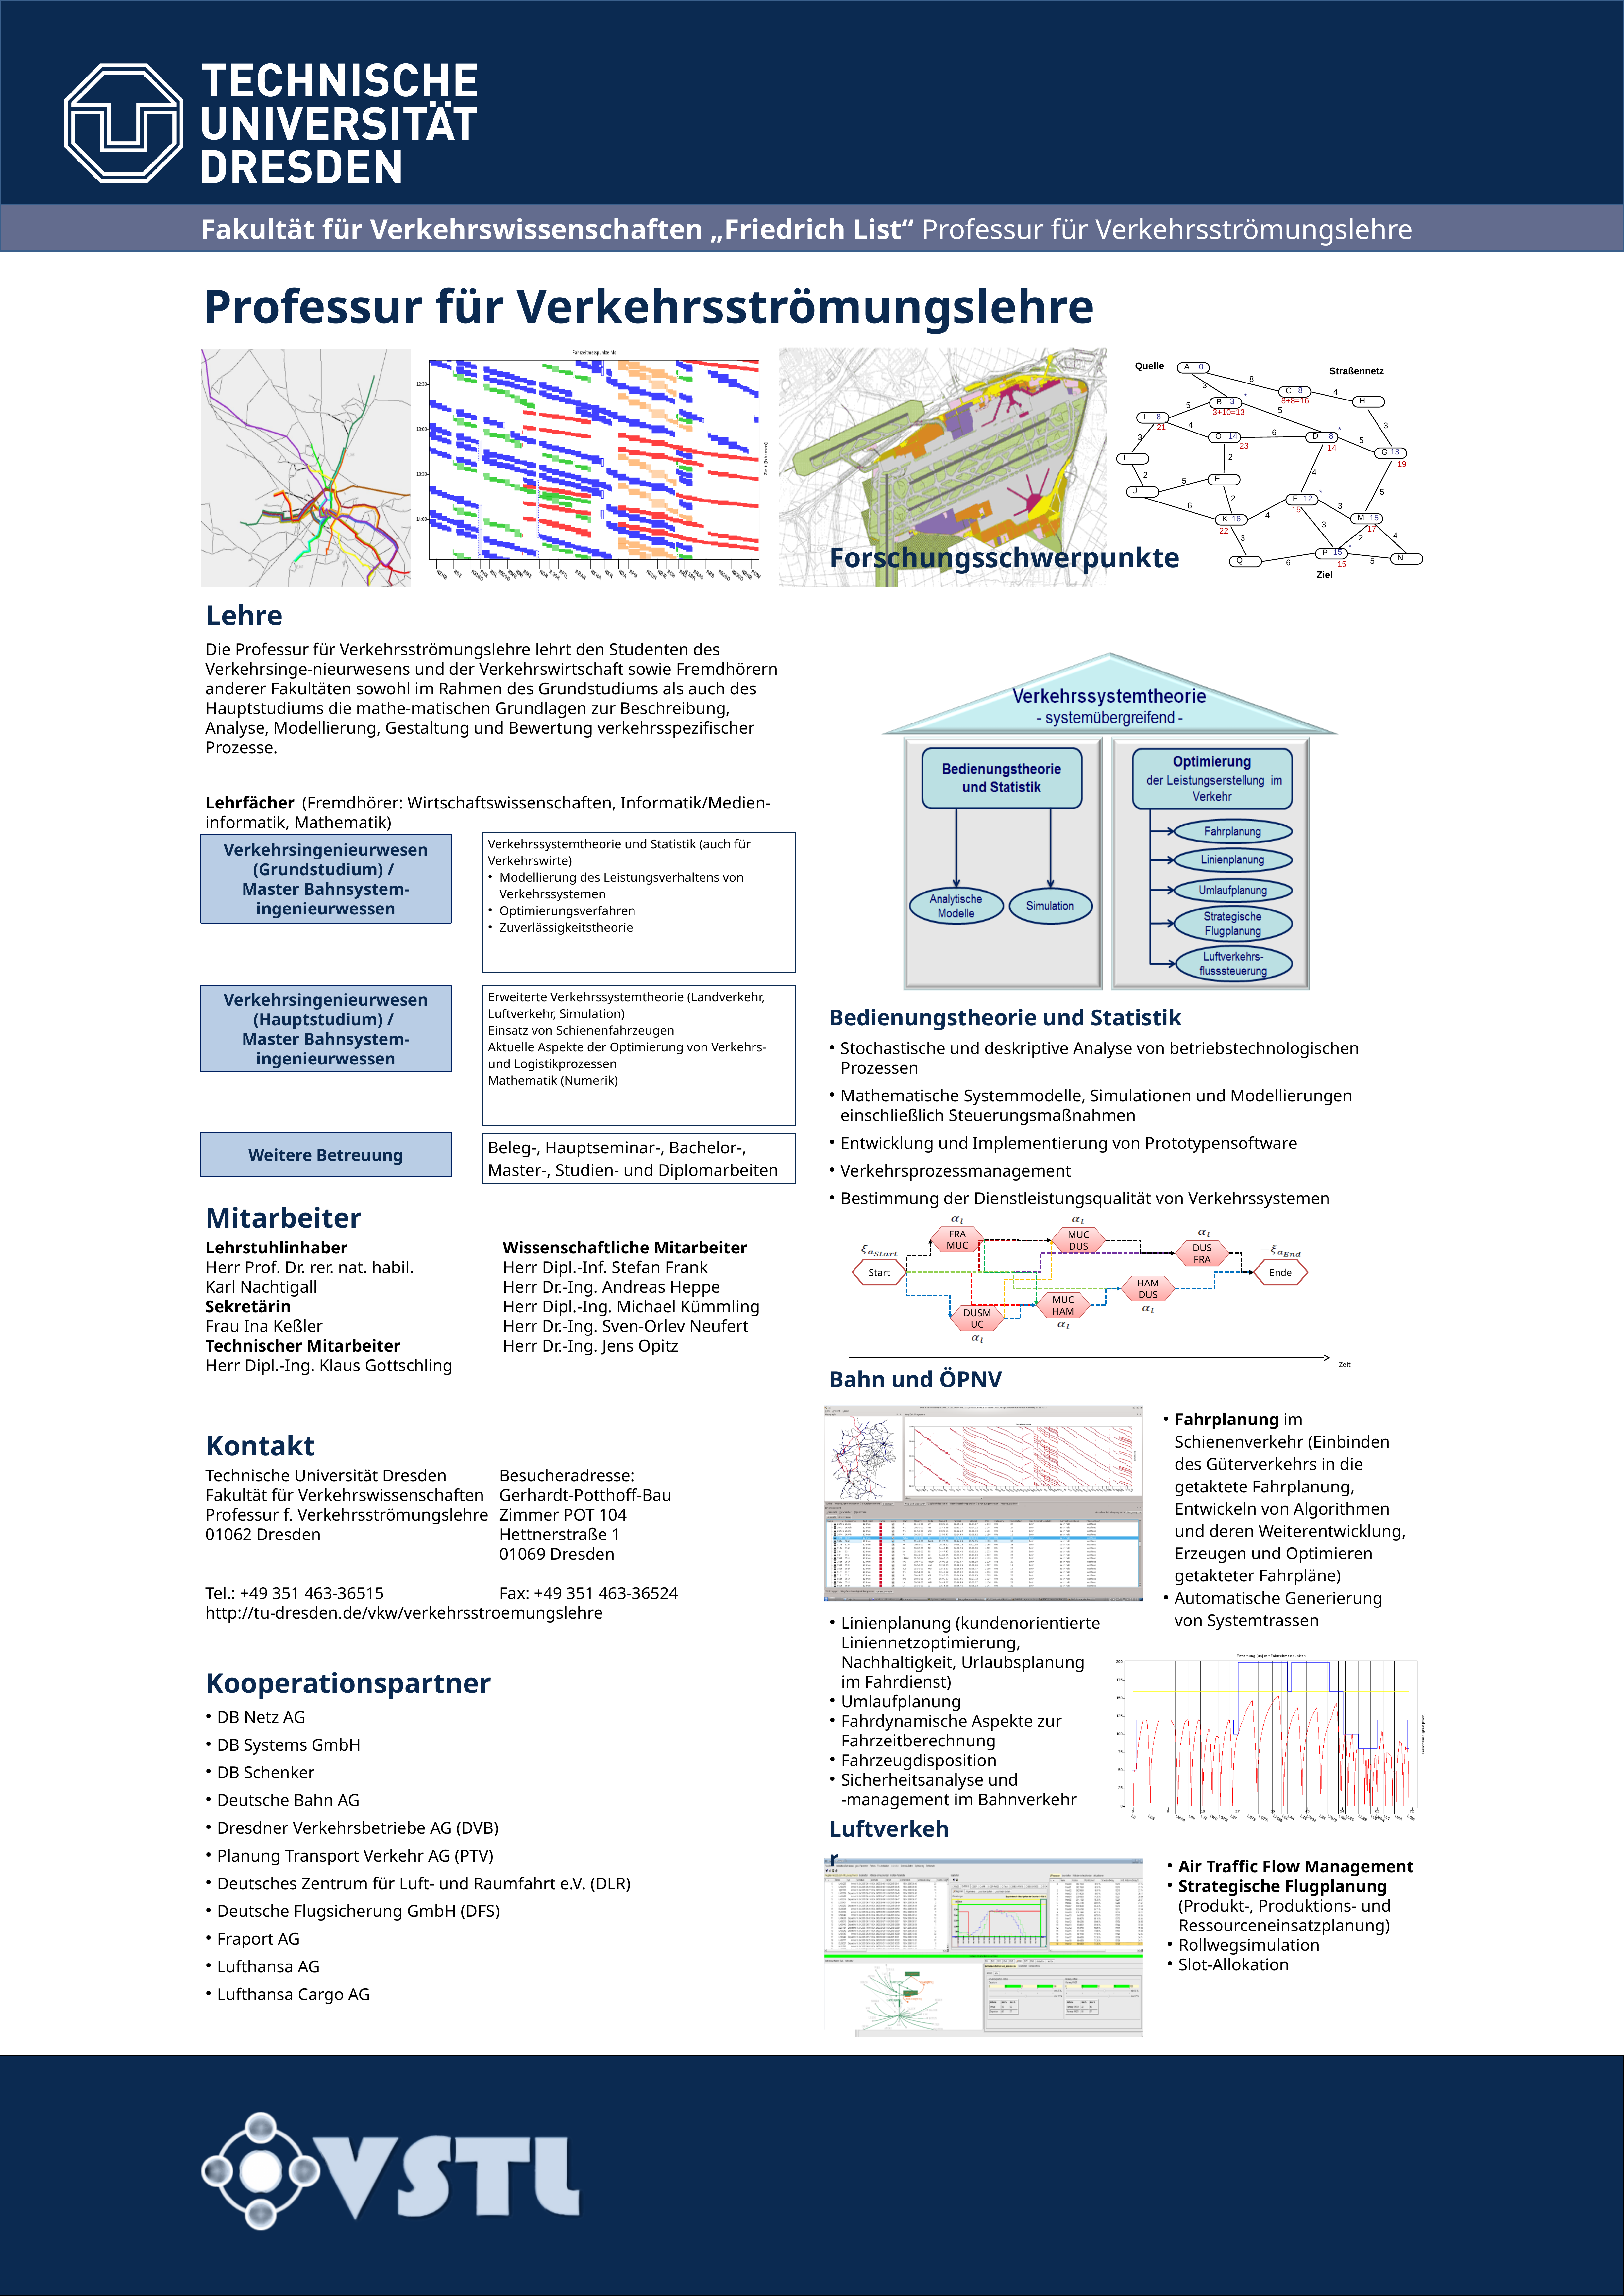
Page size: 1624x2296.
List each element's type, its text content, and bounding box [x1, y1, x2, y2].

text_box 8 [1157, 417, 1159, 419]
text_box 3 [1236, 530, 1250, 536]
picture [201, 2089, 587, 2255]
text_box 14 [1223, 428, 1243, 443]
text_box 13 [1385, 444, 1405, 459]
text_box 4 [1388, 527, 1403, 536]
text_box 8 [1293, 383, 1308, 398]
text_box 8 [1151, 409, 1166, 424]
text_box [0, 2055, 1624, 2296]
text_box L [1139, 409, 1153, 424]
text_box 4 [1260, 507, 1275, 522]
text_box 2 [1354, 530, 1362, 536]
text_box 4 [1307, 465, 1322, 480]
text_box F [1288, 491, 1298, 502]
text_box 4 [1183, 417, 1198, 432]
text_box Mitarbeiter Lehrstuhlinhaber Wissenschaftliche Mitarbeiter Herr Prof. Dr. rer. nat. habil. Herr Dipl.-Inf. Stefan Frank Karl Nachtigall Herr Dr.-Ing. Andreas Heppe Sekretärin Herr Dipl.-Ing. Michael Kümmling Frau Ina Keßler Herr Dr.-Ing. Sven-Orlev Neufert Technischer Mitarbeiter Herr Dr.-Ing. Jens Opitz Herr Dipl.-Ing. Klaus Gottschling [201, 1198, 799, 1377]
text_box 3 [1379, 418, 1393, 433]
text_box Verkehrsingenieurwesen (Hauptstudium) / Master Bahnsystem-ingenieurwessen [201, 985, 451, 1072]
text_box B [1211, 394, 1225, 404]
text_box 6 [1182, 498, 1197, 513]
text_box Quelle [1130, 357, 1169, 374]
picture [1072, 1213, 1085, 1227]
text_box 19 [1393, 456, 1412, 471]
text_box B [1218, 402, 1221, 404]
text_box 8 [1324, 428, 1339, 440]
text_box M [1352, 510, 1364, 524]
text_box Fakultät für Verkehrswissenschaften „Friedrich List“ Professur für Verkehrsströmungslehre [201, 209, 1467, 247]
picture [412, 337, 775, 587]
picture [1057, 1318, 1071, 1332]
picture [971, 1331, 985, 1346]
text_box FRA MUC [930, 1227, 985, 1252]
text_box 15 [1364, 510, 1384, 525]
text_box 16 [1227, 511, 1246, 526]
text_box 23 [1235, 438, 1254, 453]
text_box Forschungsschwerpunkte [824, 536, 1423, 578]
text_box 4 [1328, 384, 1343, 399]
text_box O [1210, 428, 1223, 443]
text_box C [1280, 383, 1293, 393]
text_box DUSMUC [950, 1305, 1004, 1331]
text_box 8+8=16 [1276, 393, 1314, 408]
text_box H [1354, 393, 1370, 408]
text_box Ziel [1311, 578, 1338, 583]
picture [824, 1858, 1143, 2037]
text_box * [1314, 485, 1328, 500]
text_box E [1210, 470, 1225, 485]
text_box Verkehrsingenieurwesen (Grundstudium) / Master Bahnsystem-ingenieurwessen [201, 834, 451, 923]
text_box G [1377, 444, 1393, 459]
text_box 0 [1194, 359, 1209, 374]
picture [62, 62, 479, 184]
text_box 5 [1177, 473, 1192, 488]
text_box Professur für Verkehrsströmungslehre [198, 271, 1100, 339]
text_box Ende [1254, 1259, 1308, 1285]
text_box Beleg-, Hauptseminar-, Bachelor-, Master-, Studien- und Diplomarbeiten [482, 1133, 796, 1184]
picture [1260, 1243, 1302, 1259]
text_box Verkehrssystemtheorie und Statistik (auch für Verkehrswirte) Modellierung des Leistungsverhaltens von Verkehrssystemen Optimierungsverfahren Zuverlässigkeitstheorie [482, 832, 796, 973]
text_box A [1179, 359, 1194, 374]
text_box 2 [1138, 467, 1153, 482]
text_box Fahrplanung im Schienenverkehr (Einbinden des Güterverkehrs in die getaktete Fahrplanung, Entwickeln von Algorithmen und deren Weiterentwicklung, Erzeugen und Optimieren getakteter Fahrpläne) Automatische Generierung von Systemtrassen [1158, 1405, 1413, 1642]
picture [201, 349, 411, 587]
text_box 8 [1330, 436, 1332, 438]
text_box Bahn und ÖPNV [824, 1363, 1423, 1394]
picture [1109, 1645, 1428, 1827]
picture [861, 1243, 899, 1259]
text_box 3+10=13 [1208, 404, 1250, 419]
text_box 5 [1273, 402, 1288, 417]
text_box I [1118, 450, 1130, 465]
text_box MUC DUS [1052, 1227, 1106, 1253]
text_box 5 [1181, 398, 1196, 413]
text_box Kooperationspartner DB Netz AG DB Systems GmbH DB Schenker Deutsche Bahn AG Dresdner Verkehrsbetriebe AG (DVB) Planung Transport Verkehr AG (PTV) Deutsches Zentrum für Luft- und Raumfahrt e.V. (DLR) Deutsche Flugsicherung GmbH (DFS) Fraport AG Lufthansa AG Lufthansa Cargo AG [201, 1663, 799, 2006]
text_box 3 [1316, 517, 1331, 532]
text_box 21 [1152, 419, 1171, 434]
text_box 14 [1234, 434, 1236, 437]
text_box Weitere Betreuung [201, 1132, 451, 1177]
text_box Air Traffic Flow Management Strategische Flugplanung (Produkt-, Produktions- und Ressourceneinsatzplanung) Rollwegsimulation Slot-Allokation [1162, 1853, 1423, 1976]
text_box Straßennetz [1325, 362, 1389, 379]
text_box 5 [1354, 433, 1369, 447]
text_box Linienplanung (kundenorientierte Liniennetzoptimierung, Nachhaltigkeit, Urlaubsplanung im Fahrdienst) Umlaufplanung Fahrdynamische Aspekte zur Fahrzeitberechnung Fahrzeugdisposition Sicherheitsanalyse und -management im Bahnverkehr [824, 1610, 1107, 1811]
text_box 8 [1244, 371, 1259, 386]
text_box Luftverkehr [824, 1811, 964, 1846]
text_box 2 [1223, 449, 1238, 464]
picture [951, 1212, 965, 1227]
text_box 2 [1226, 491, 1241, 505]
text_box 3 [1333, 498, 1347, 513]
picture [779, 347, 1107, 587]
text_box Erweiterte Verkehrssystemtheorie (Landverkehr, Luftverkehr, Simulation) Einsatz von Schienenfahrzeugen Aktuelle Aspekte der Optimierung von Verkehrs- und Logistikprozessen Mathematik (Numerik) [482, 985, 796, 1126]
text_box 22 [1214, 523, 1233, 536]
text_box 3 [1225, 394, 1240, 409]
text_box HAM DUS [1121, 1276, 1175, 1301]
text_box 3 [1197, 378, 1212, 392]
text_box G [1383, 450, 1385, 454]
text_box 17 [1362, 521, 1381, 536]
text_box MUC HAM [1036, 1292, 1091, 1318]
picture [824, 1405, 1143, 1602]
text_box Kontakt Technische Universität Dresden Besucheradresse: Fakultät für Verkehrswissenschaften Gerhardt-Potthoff-Bau Professur f. Verkehrsströmungslehre Zimmer POT 104 01062 Dresden Hettnerstraße 1 01069 Dresden Tel.: +49 351 463-36515 Fax: +49 351 463-36524 http://tu-dresden.de/vkw/verkehrsstroemungslehre [201, 1426, 799, 1624]
text_box K [1225, 516, 1227, 521]
text_box J [1128, 483, 1142, 498]
text_box Start [852, 1259, 906, 1285]
text_box 3 [1133, 429, 1147, 444]
text_box 6 [1267, 424, 1281, 439]
text_box 14 [1322, 440, 1342, 455]
text_box 15 [1287, 502, 1306, 517]
text_box Lehre Die Professur für Verkehrsströmungslehre lehrt den Studenten des Verkehrsinge-nieurwesens und der Verkehrswirtschaft sowie Fremdhörern anderer Fakultäten sowohl im Rahmen des Grundstudiums als auch des Hauptstudiums die mathe-matischen Grundlagen zur Beschreibung, Analyse, Modellierung, Gestaltung und Bewertung verkehrsspezifischer Prozesse. Lehrfächer (Fremdhörer: Wirtschaftswissenschaften, Informatik/Medien-informatik, Mathematik) [201, 596, 799, 834]
text_box 5 [1375, 484, 1389, 499]
text_box 12 [1298, 491, 1318, 506]
text_box K [1217, 511, 1230, 523]
text_box Bedienungstheorie und Statistik Stochastische und deskriptive Analyse von betriebstechnologischen Prozessen Mathematische Systemmodelle, Simulationen und Modellierungen einschließlich Steuerungsmaßnahmen Entwicklung und Implementierung von Prototypensoftware Verkehrsprozessmanagement Bestimmung der Dienstleistungsqualität von Verkehrssystemen [824, 1001, 1423, 1210]
text_box * [1333, 422, 1346, 437]
picture [880, 651, 1340, 993]
picture [1198, 1225, 1211, 1240]
text_box Zeit [1334, 1358, 1356, 1363]
text_box D [1308, 428, 1324, 443]
picture [1142, 1301, 1155, 1316]
text_box [0, 0, 1624, 251]
text_box B [1218, 400, 1220, 401]
text_box DUS FRA [1175, 1240, 1229, 1266]
text_box * [1239, 388, 1252, 403]
